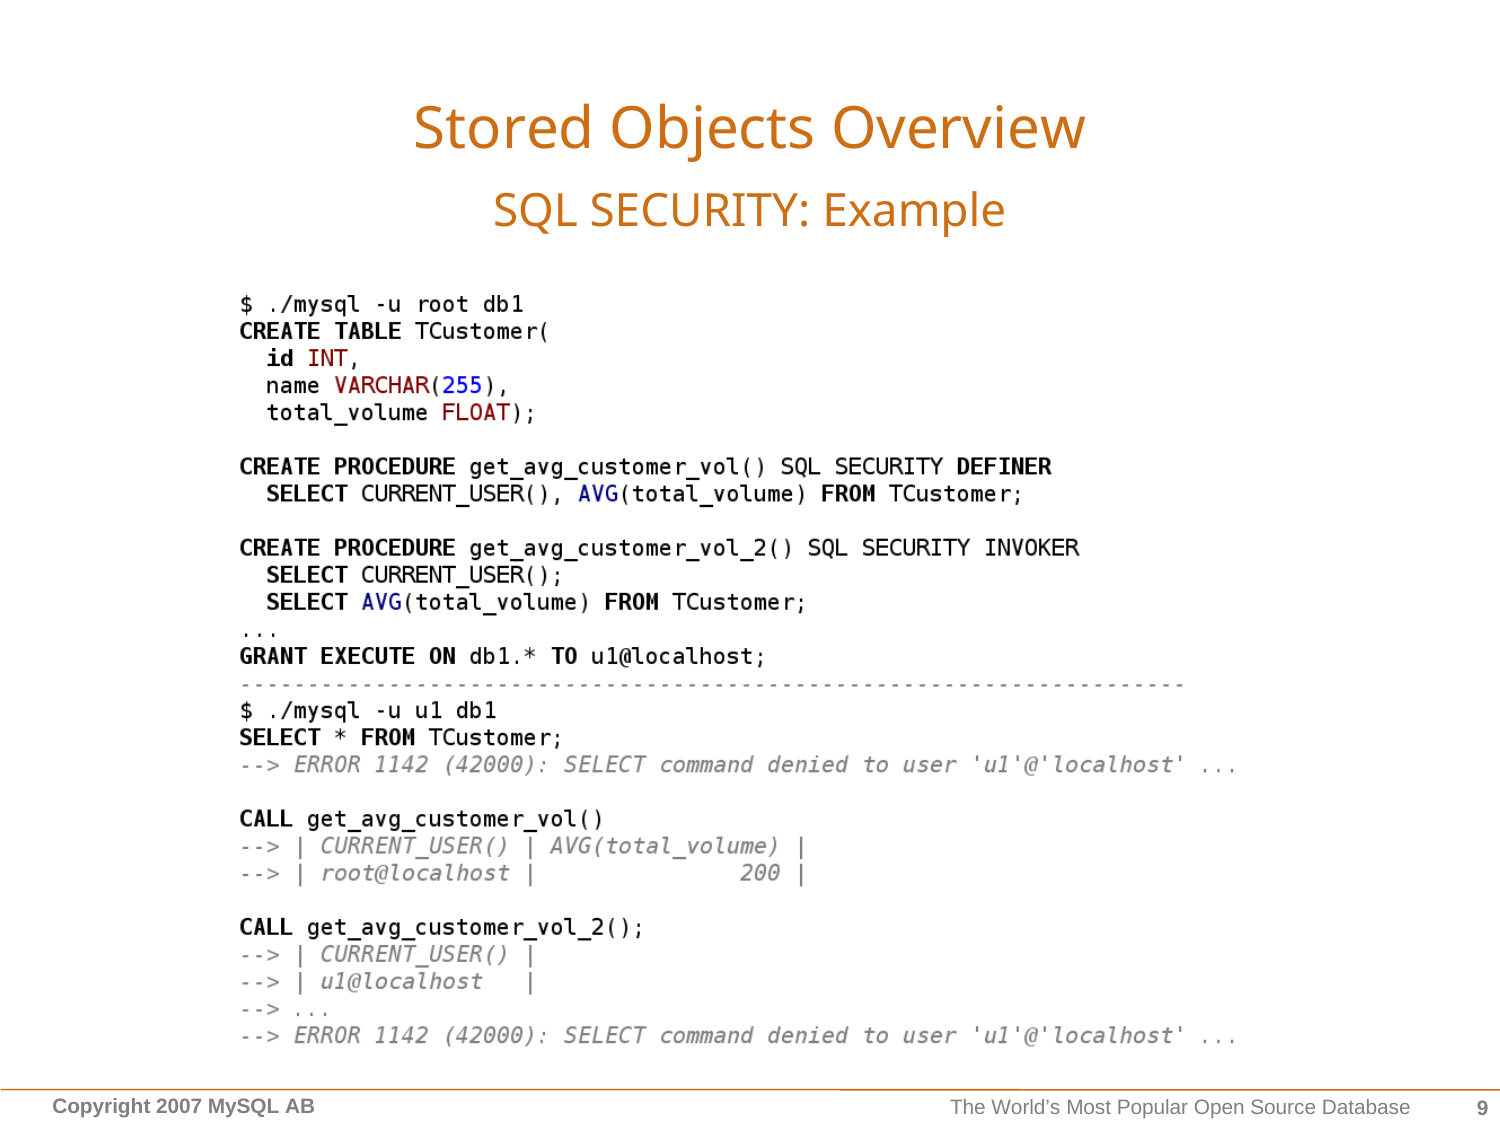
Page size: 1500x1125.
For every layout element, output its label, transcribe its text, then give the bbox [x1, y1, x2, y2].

title Stored Objects Overview SQL SECURITY: Example [0, 77, 1500, 236]
picture [236, 295, 1249, 1050]
